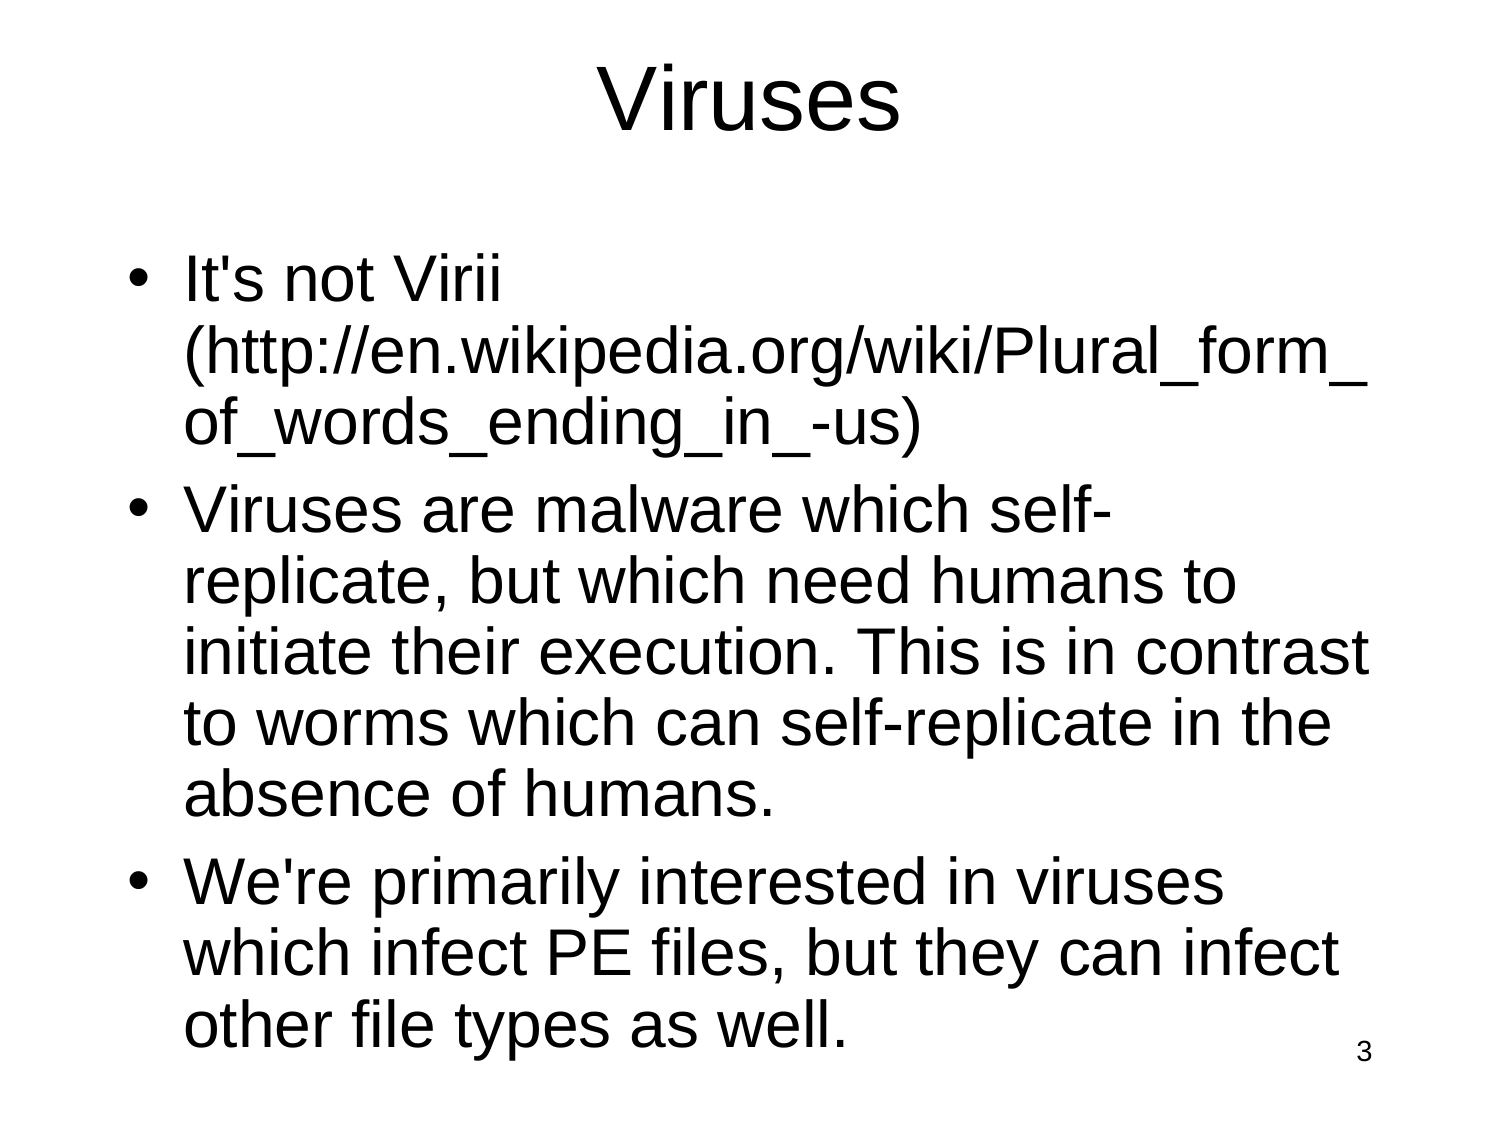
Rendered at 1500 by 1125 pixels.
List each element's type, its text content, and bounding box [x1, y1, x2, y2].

title Viruses [0, 0, 1500, 188]
list It's not Virii (http://en.wikipedia.org/wiki/Plural_form_of_words_ending_in_-us) Viruses are malware which self-replicate, but which need humans to initiate their execution. This is in contrast to worms which can self-replicate in the absence of humans. We're primarily interested in viruses which infect PE files, but they can infect other file types as well. [112, 237, 1388, 1078]
text_box <number> [1074, 1025, 1388, 1101]
